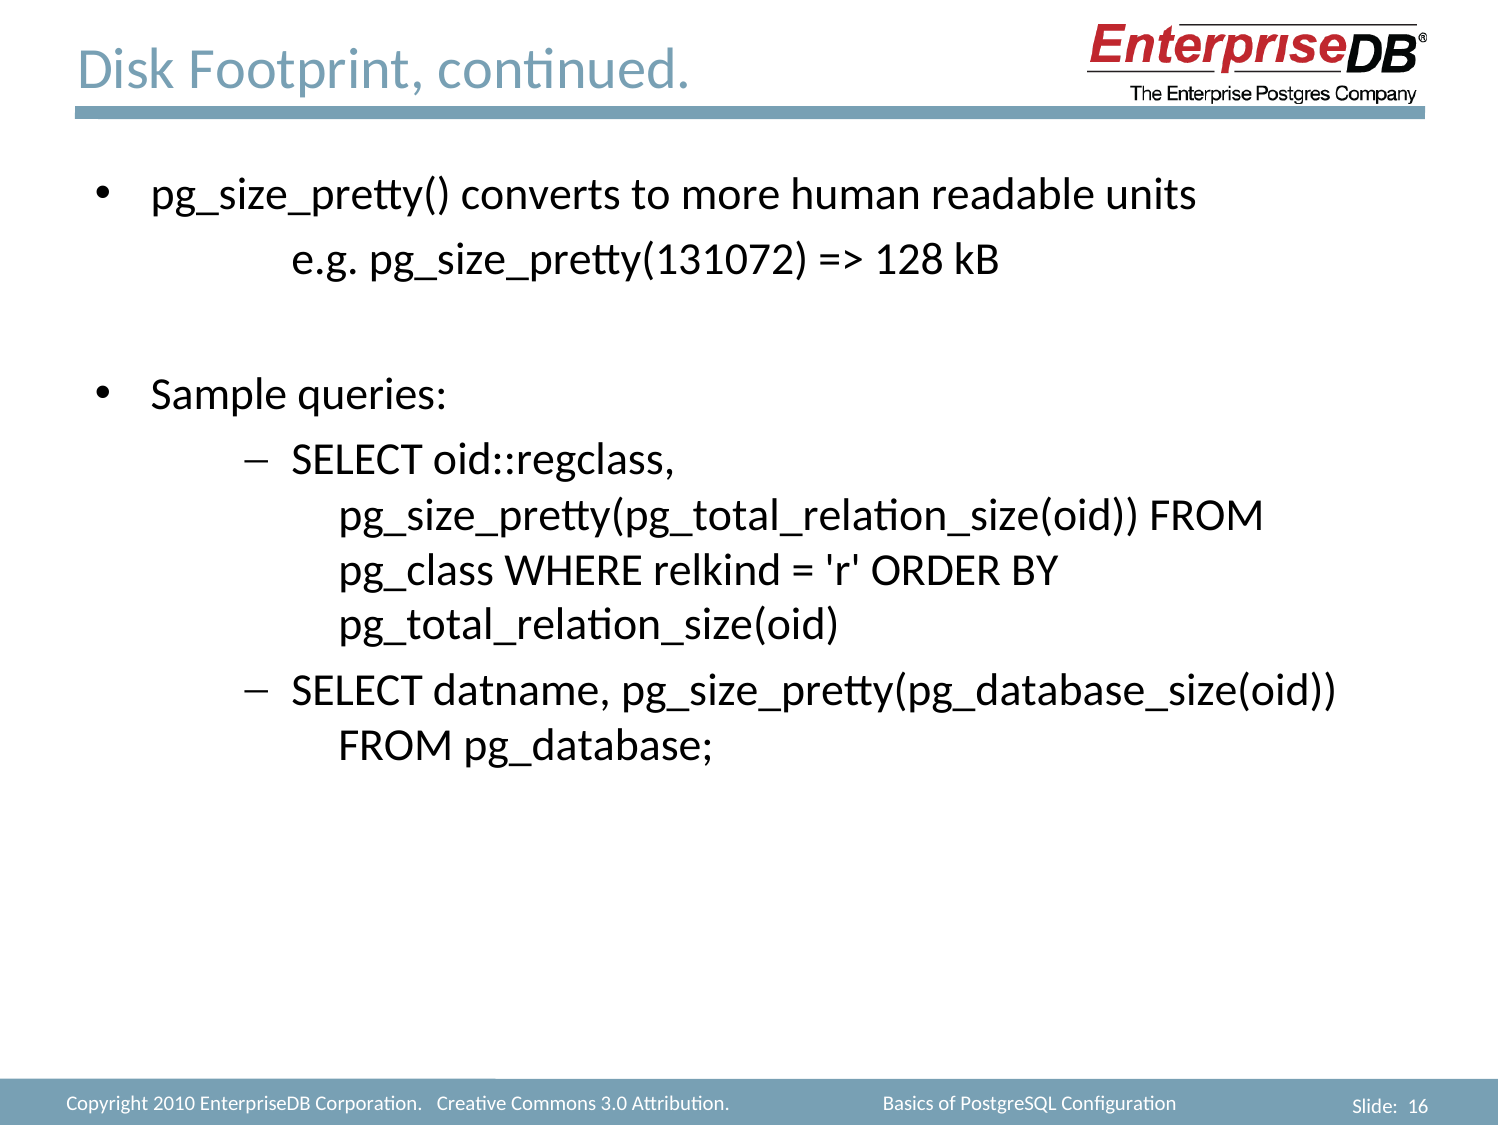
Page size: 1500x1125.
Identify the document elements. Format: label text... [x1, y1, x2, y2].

picture [1088, 24, 1427, 104]
title Disk Footprint, continued. [62, 4, 1088, 126]
list pg_size_pretty() converts to more human readable units e.g. pg_size_pretty(131072) => 128 kB Sample queries: SELECT oid::regclass, pg_size_pretty(pg_total_relation_size(oid)) FROM pg_class WHERE relkind = 'r' ORDER BY pg_total_relation_size(oid) SELECT datname, pg_size_pretty(pg_database_size(oid)) FROM pg_database; [79, 155, 1384, 1051]
